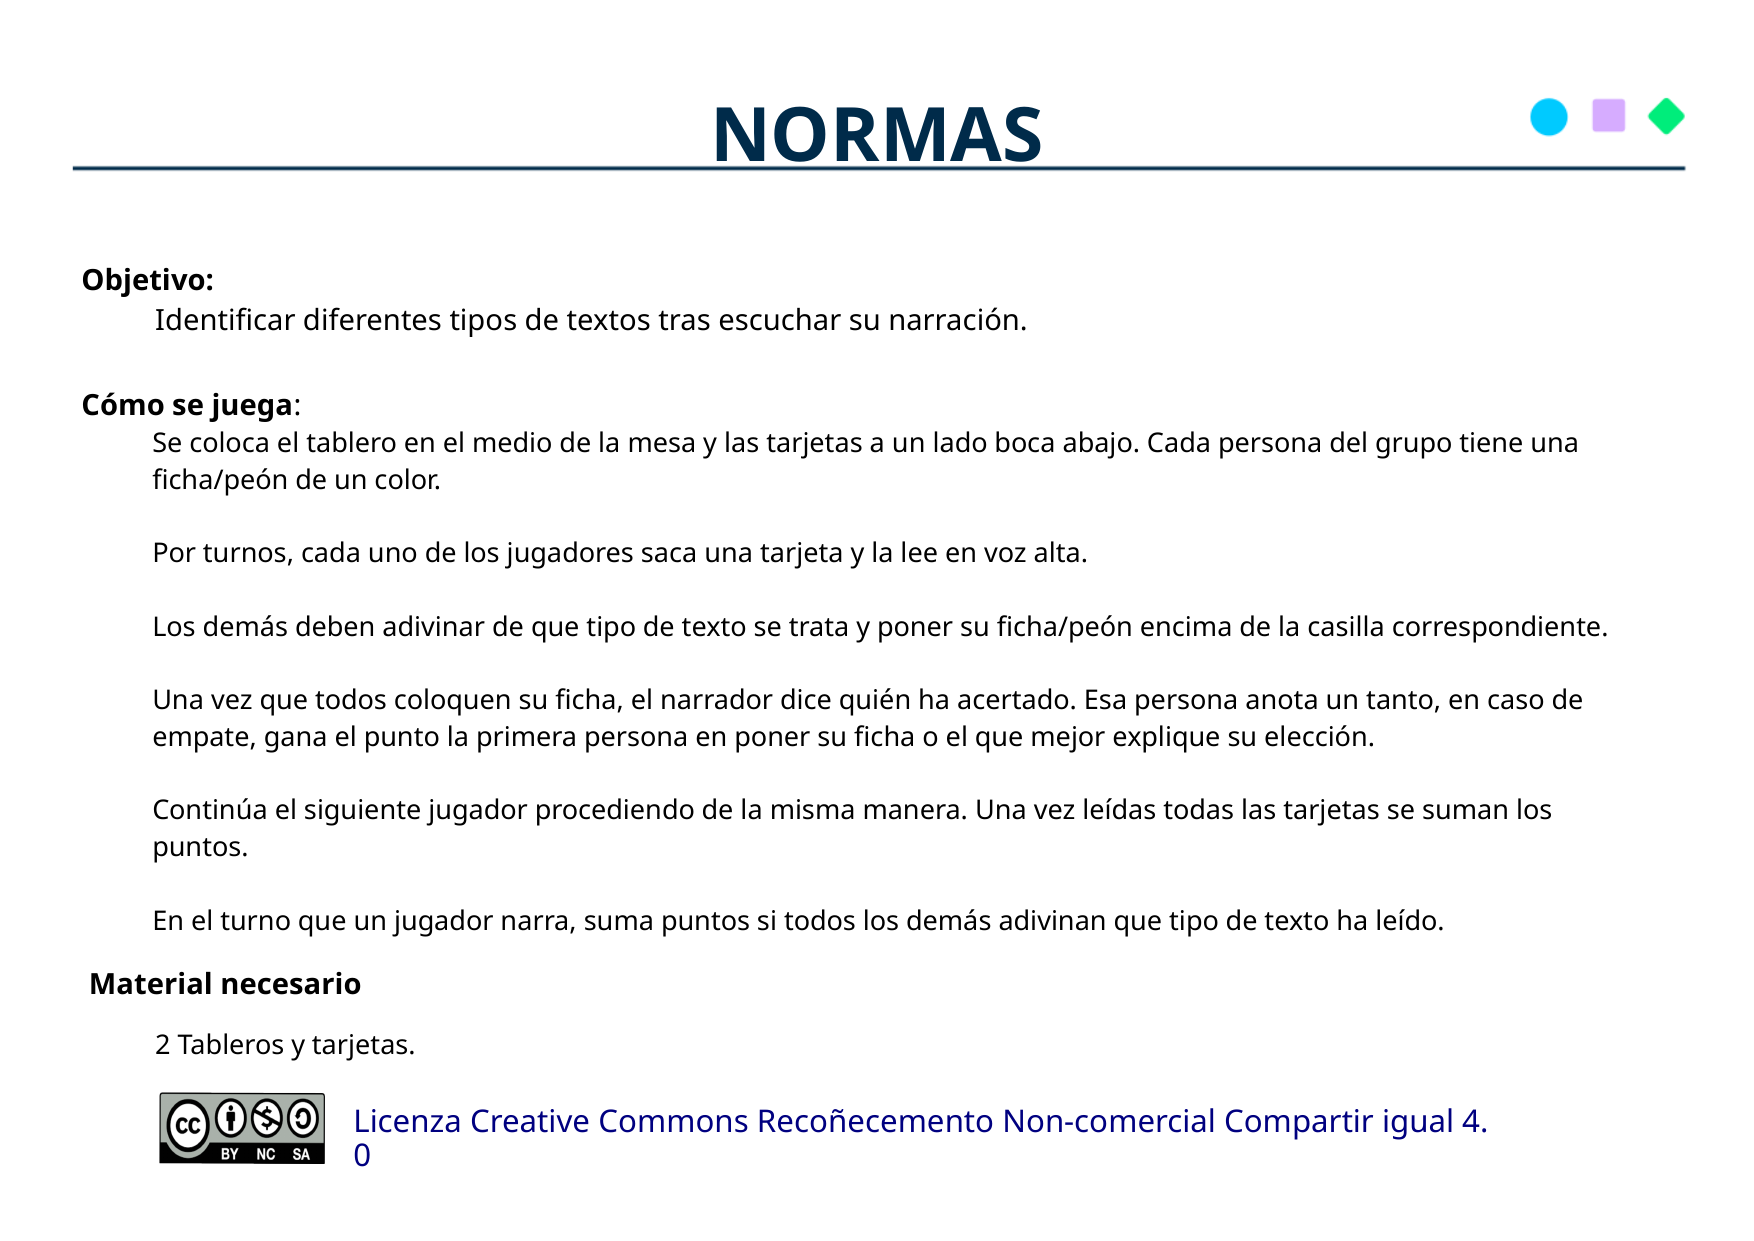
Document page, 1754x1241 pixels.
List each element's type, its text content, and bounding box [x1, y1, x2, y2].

picture [59, 70, 1695, 194]
picture [159, 1120, 325, 1164]
text_box Objetivo: Identificar diferentes tipos de textos tras escuchar su narración. Cómo se juega: Se coloca el tablero en el medio de la mesa y las tarjetas a un lado boca abajo. Cada persona del grupo tiene una ficha/peón de un color. Por turnos, cada uno de los jugadores saca una tarjeta y la lee en voz alta. Los demás deben adivinar de que tipo de texto se trata y poner su ficha/peón encima de la casilla correspondiente. Una vez que todos coloquen su ficha, el narrador dice quién ha acertado. Esa persona anota un tanto, en caso de empate, gana el punto la primera persona en poner su ficha o el que mejor explique su elección. Continúa el siguiente jugador procediendo de la misma manera. Una vez leídas todas las tarjetas se suman los puntos. En el turno que un jugador narra, suma puntos si todos los demás adivinan que tipo de texto ha leído. Material necesario 2 Tableros y tarjetas. [66, 206, 1654, 1120]
text_box Licenza Creative Commons Recoñecemento Non-comercial Compartir igual 4.0 [338, 1120, 1506, 1170]
